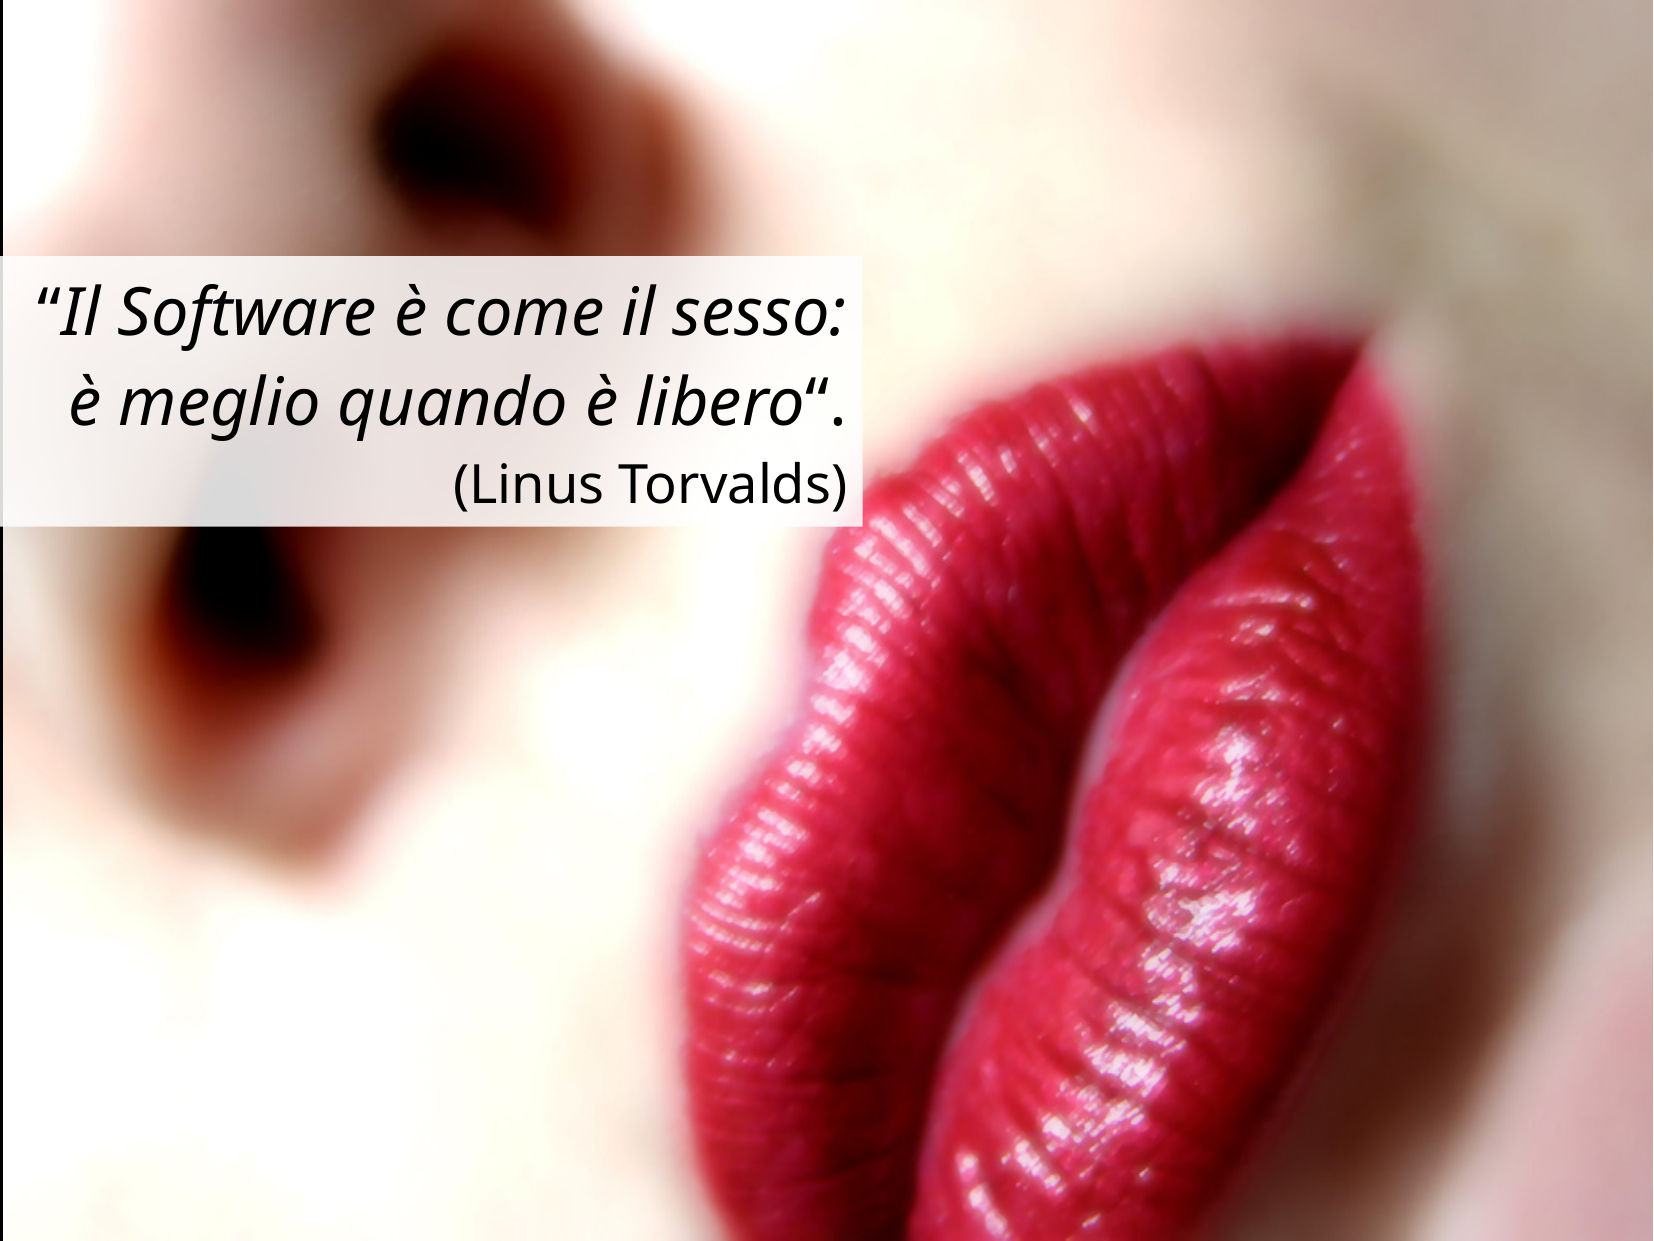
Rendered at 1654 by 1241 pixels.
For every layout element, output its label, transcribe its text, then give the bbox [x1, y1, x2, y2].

picture [3, 0, 1653, 1241]
text_box “Il Software è come il sesso: è meglio quando è libero“. (Linus Torvalds) [0, 256, 863, 265]
